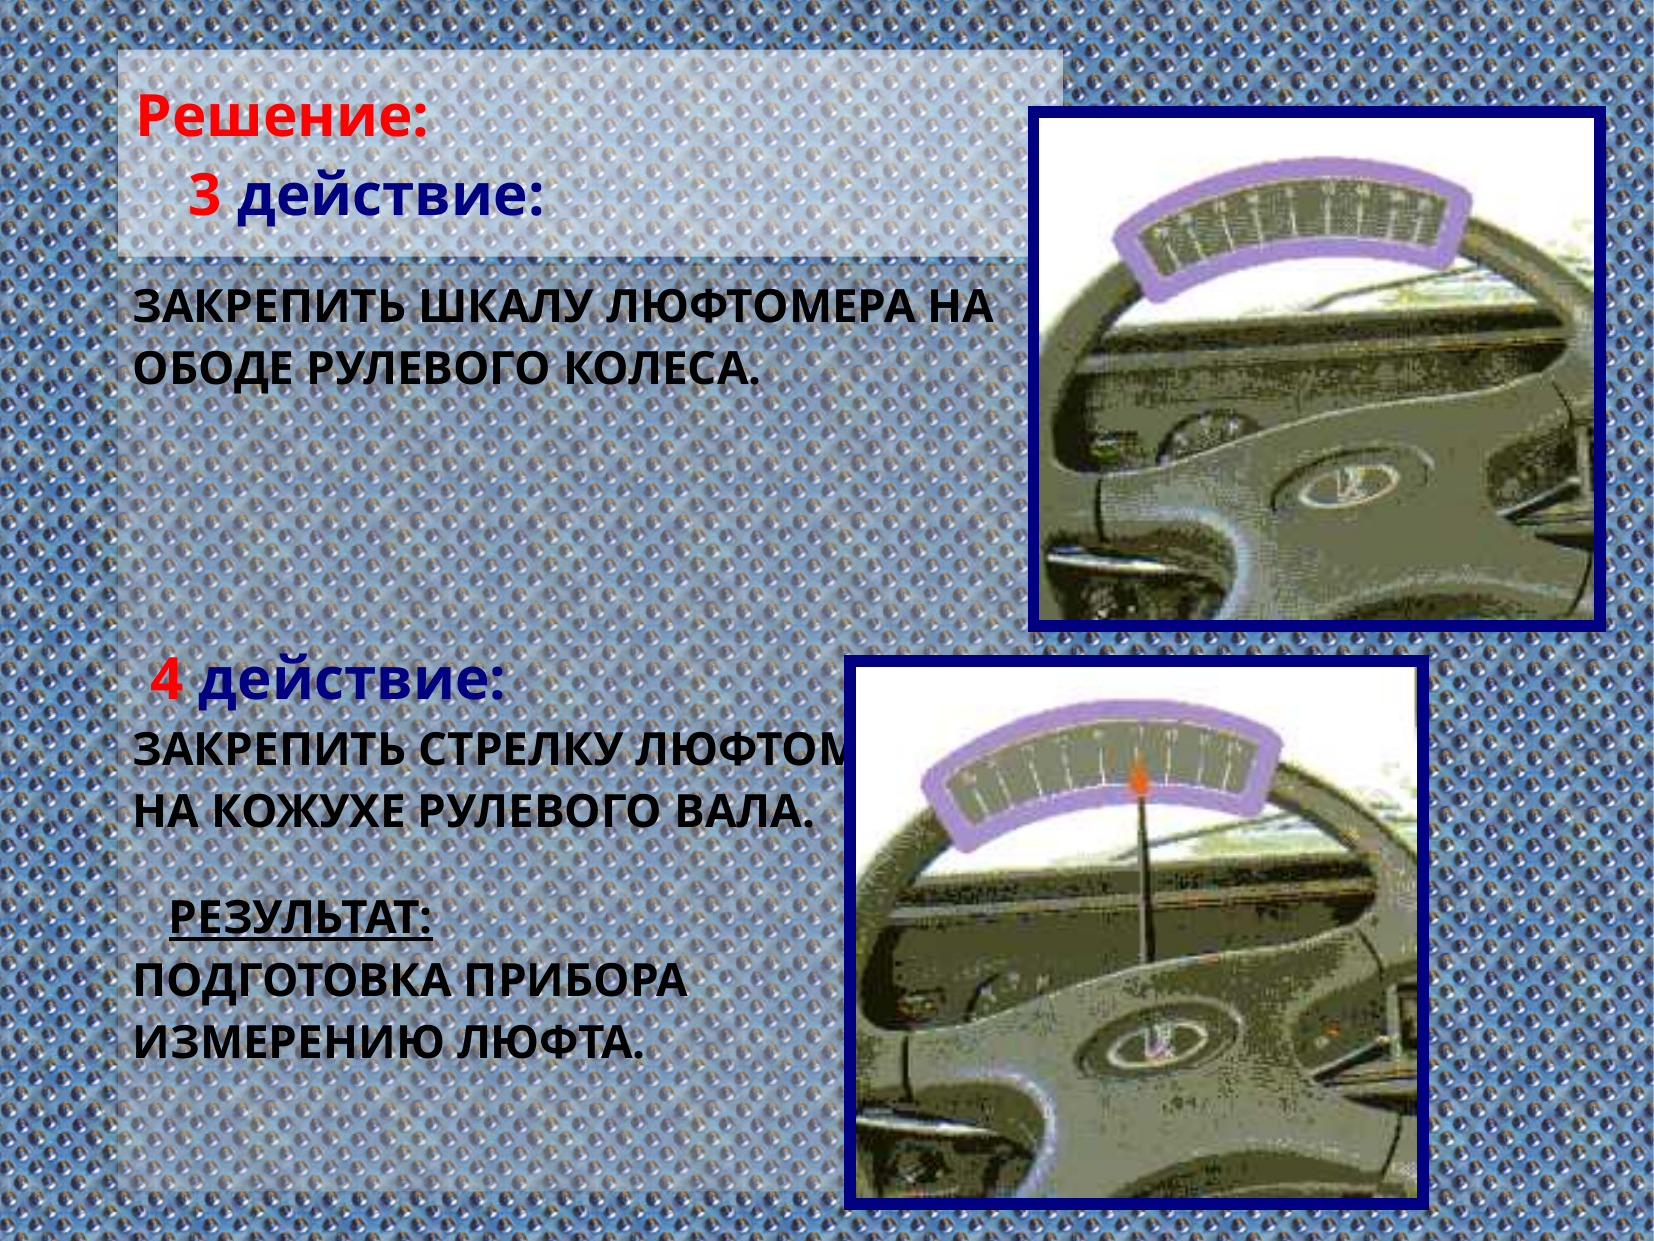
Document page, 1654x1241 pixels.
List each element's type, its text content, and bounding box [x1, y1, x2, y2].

title Решение: 3 действие: [118, 49, 1063, 257]
text_box ЗАКРЕПИТЬ ШКАЛУ ЛЮФТОМЕРА НА ОБОДЕ РУЛЕВОГО КОЛЕСА. 4 действие: ЗАКРЕПИТЬ СТРЕЛКУ ЛЮФТОМЕРА НА КОЖУХЕ РУЛЕВОГО ВАЛА. РЕЗУЛЬТАТ: ПОДГОТОВКА ПРИБОРА К ИЗМЕРЕНИЮ ЛЮФТА. [118, 265, 1034, 1192]
picture [0, 0, 1654, 1241]
